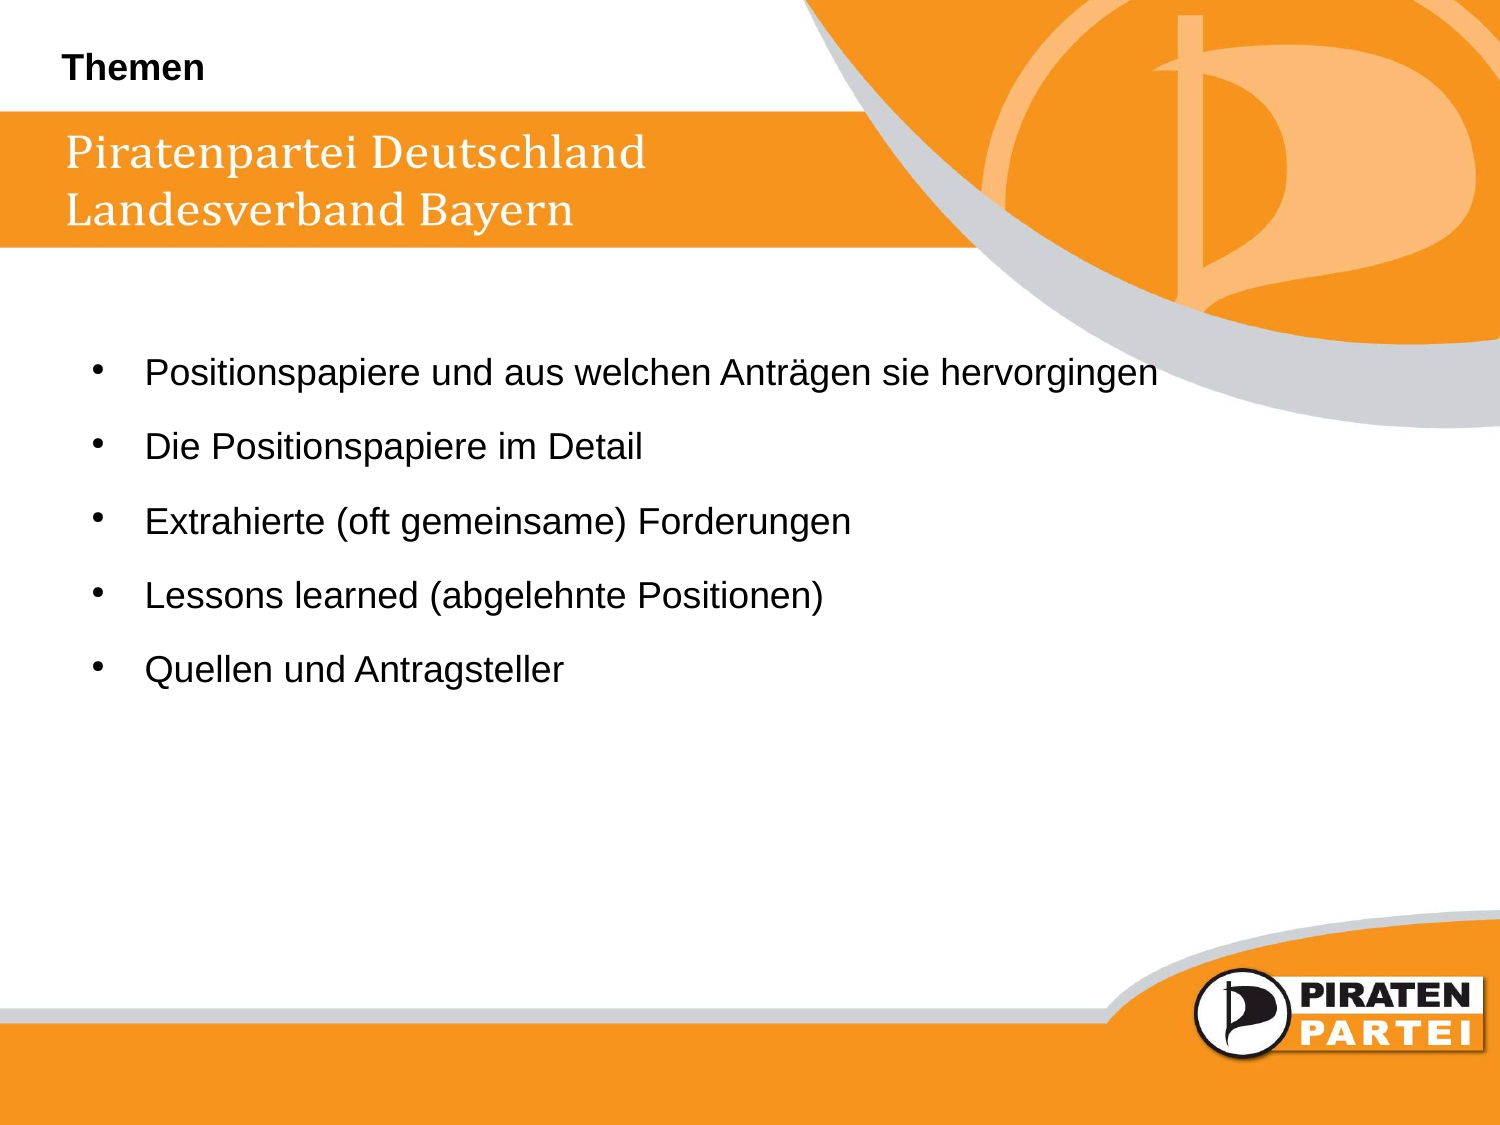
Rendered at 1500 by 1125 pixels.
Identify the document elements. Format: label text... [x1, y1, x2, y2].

text_box Positionspapiere und aus welchen Anträgen sie hervorgingen Die Positionspapiere im Detail Extrahierte (oft gemeinsame) Forderungen Lessons learned (abgelehnte Positionen) Quellen und Antragsteller [59, 265, 1359, 709]
picture [0, 0, 1500, 1125]
title Themen [46, 27, 1397, 104]
